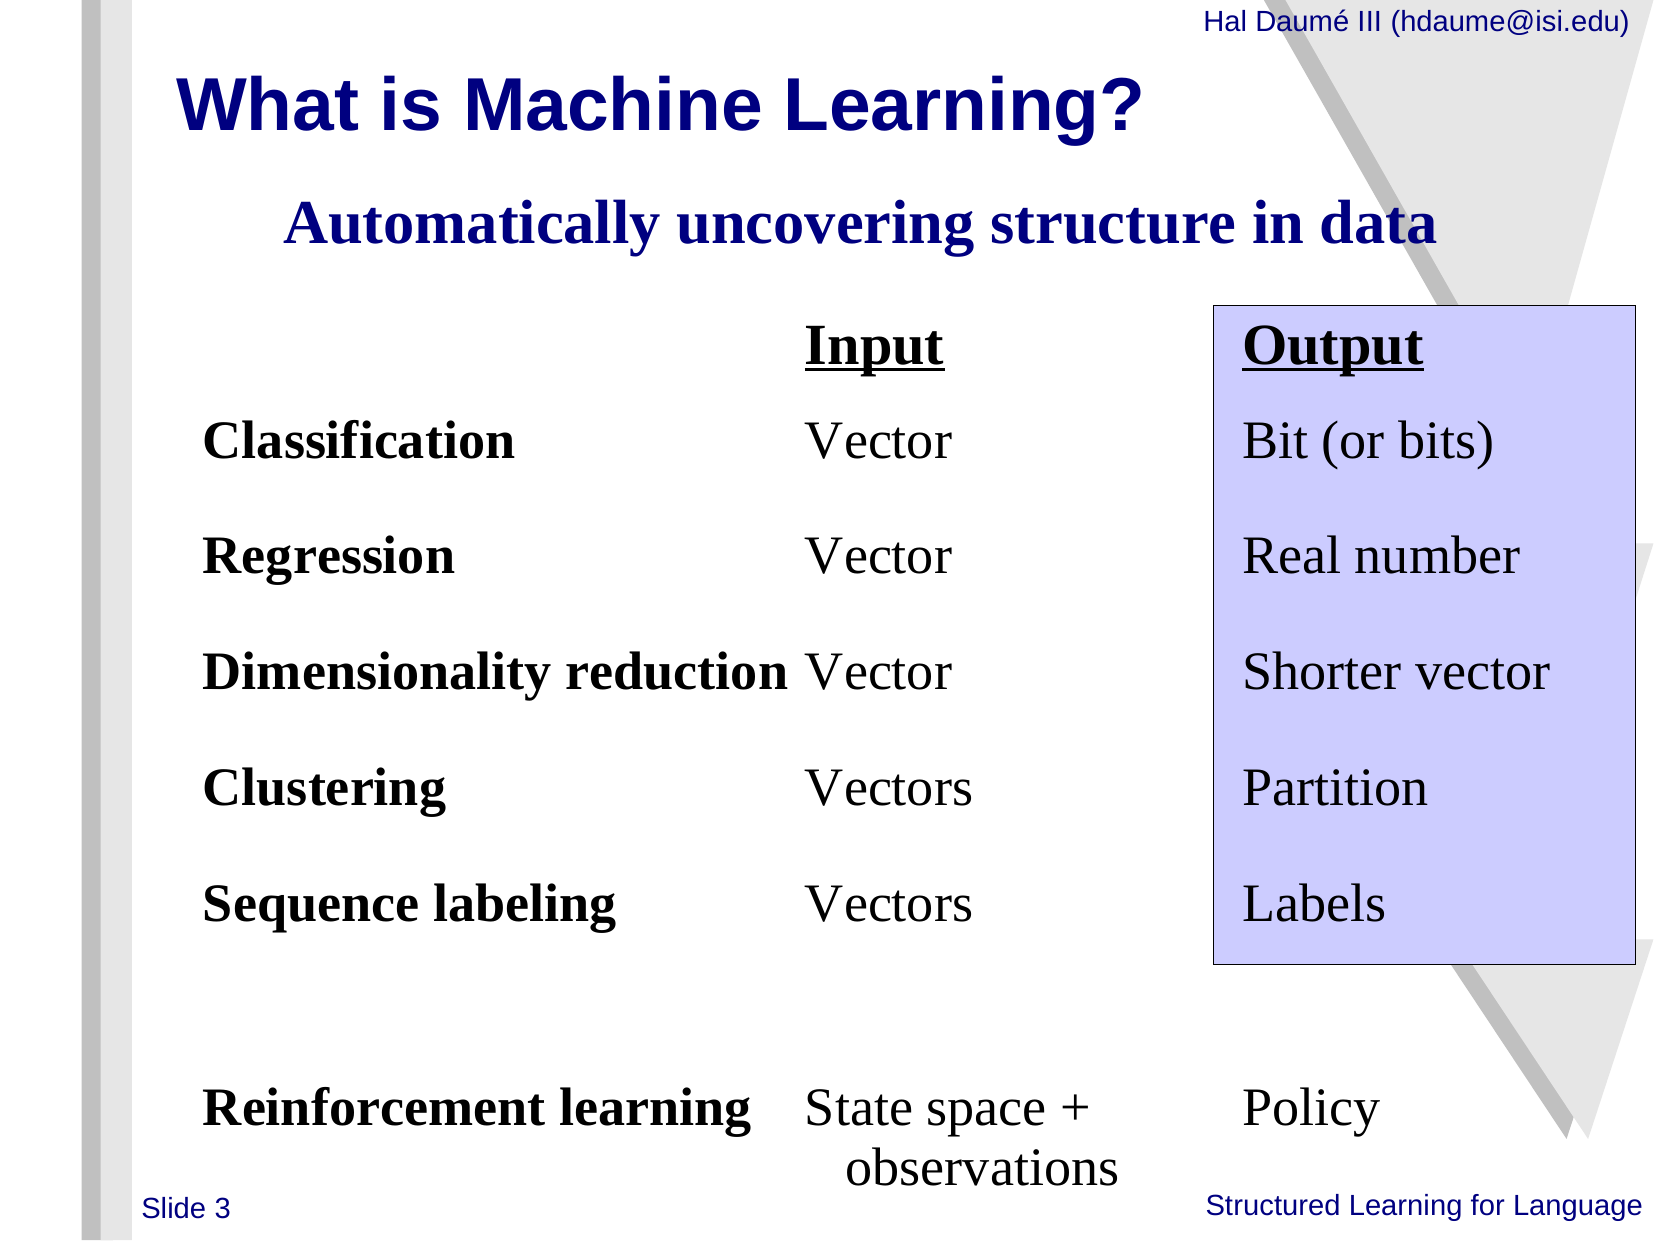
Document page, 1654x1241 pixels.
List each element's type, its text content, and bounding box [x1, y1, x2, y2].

text_box Regression [202, 525, 456, 597]
text_box Automatically uncovering structure in data [283, 188, 1441, 270]
text_box Real number [1242, 525, 1522, 592]
text_box Vector [805, 641, 953, 708]
title What is Machine Learning? [176, 44, 1509, 166]
text_box Partition [1242, 757, 1430, 823]
text_box Policy [1242, 1077, 1609, 1153]
text_box State space + observations [805, 1077, 1120, 1209]
text_box Clustering [202, 757, 447, 828]
text_box Vector [805, 525, 953, 592]
text_box Classification [202, 409, 517, 481]
text_box Dimensionality reduction [202, 641, 790, 713]
text_box Sequence labeling [202, 872, 618, 944]
text_box Output [1242, 312, 1425, 389]
text_box Vectors [805, 757, 974, 823]
text_box Reinforcement learning [202, 1077, 753, 1149]
text_box Bit (or bits) [1242, 409, 1496, 476]
text_box Labels [1242, 873, 1387, 939]
text_box Vector [805, 409, 953, 476]
text_box Input [805, 312, 945, 389]
text_box Shorter vector [1242, 641, 1552, 708]
text_box [1213, 305, 1636, 965]
text_box Vectors [805, 873, 974, 939]
